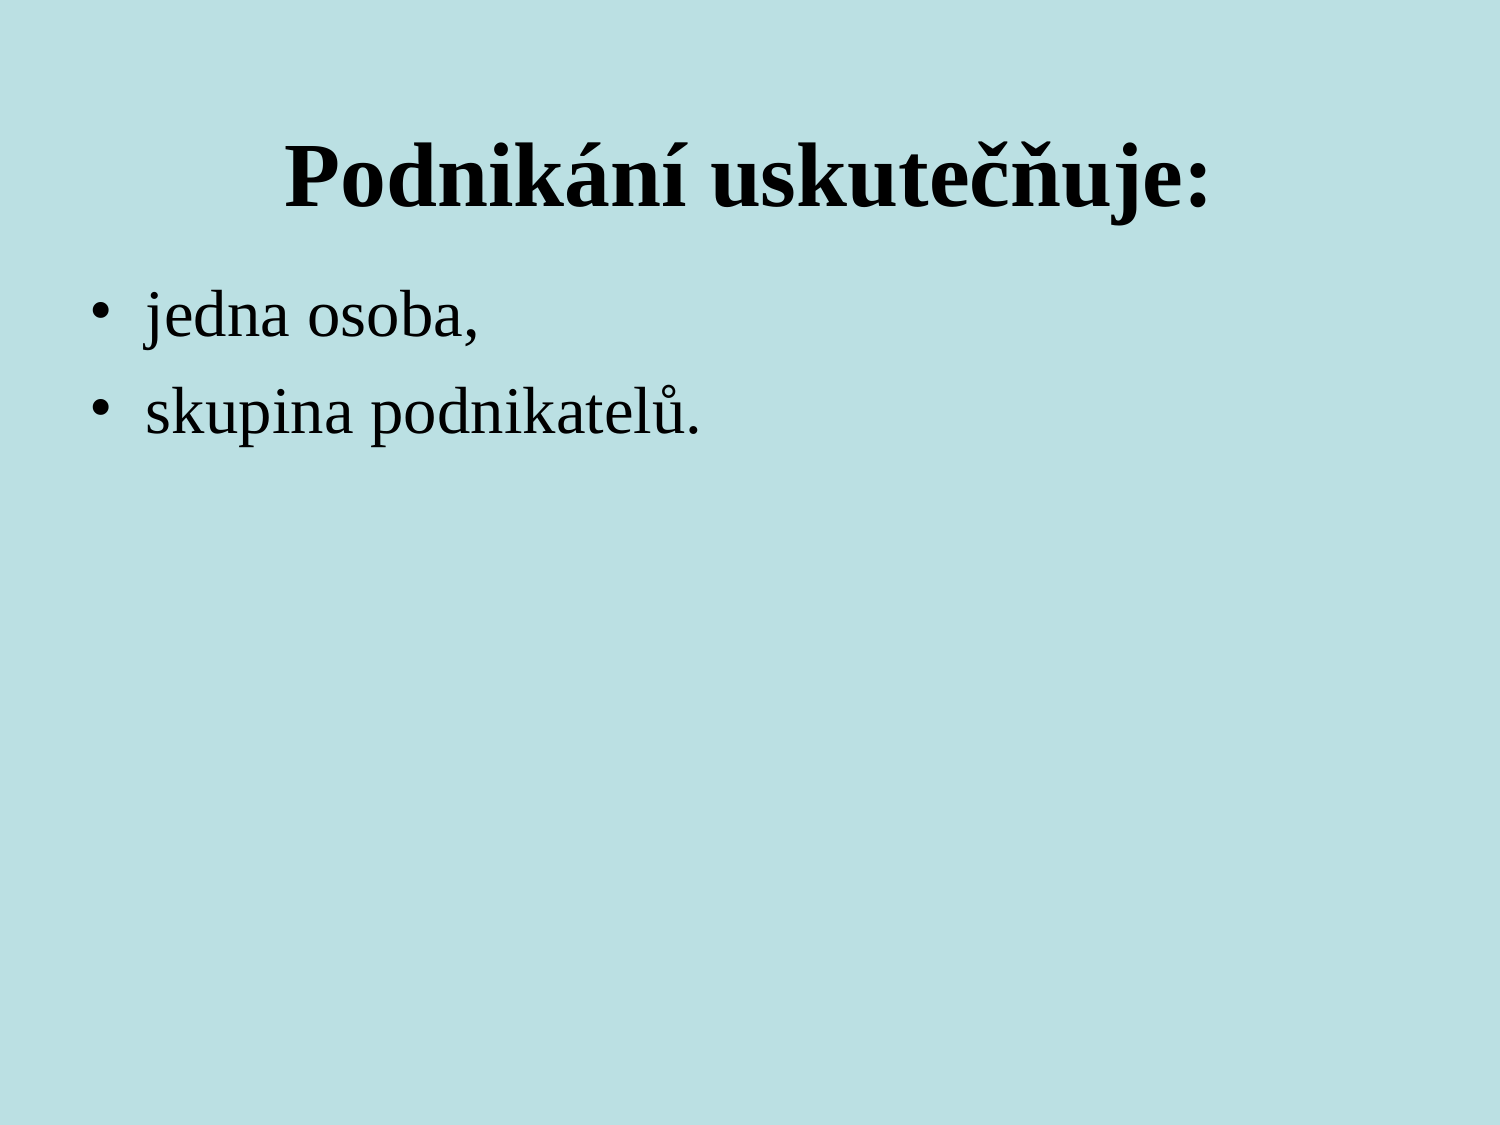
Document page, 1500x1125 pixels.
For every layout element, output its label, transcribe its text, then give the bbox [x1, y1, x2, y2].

list jedna osoba, skupina podnikatelů. [75, 262, 1426, 984]
title Podnikání uskutečňuje: [75, 44, 1426, 233]
